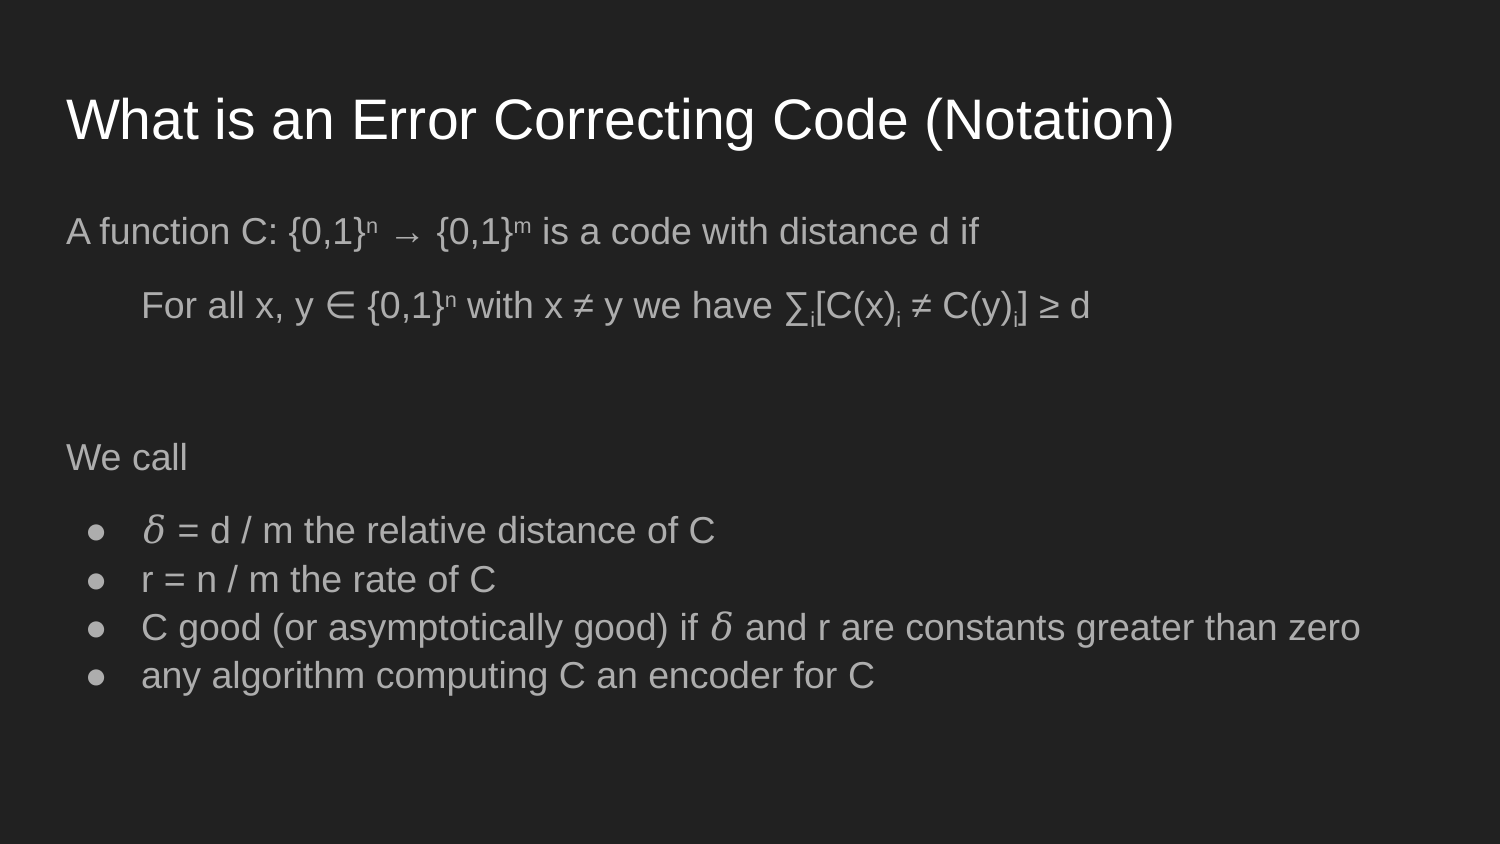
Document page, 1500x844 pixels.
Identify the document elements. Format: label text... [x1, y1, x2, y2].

list A function C: {0,1}n → {0,1}m is a code with distance d if For all x, y ∈ {0,1}n with x ≠ y we have ∑i[C(x)i ≠ C(y)i] ≥ d We call 𝛿 = d / m the relative distance of C r = n / m the rate of C C good (or asymptotically good) if 𝛿 and r are constants greater than zero any algorithm computing C an encoder for C [51, 189, 1449, 750]
title What is an Error Correcting Code (Notation) [51, 72, 1449, 167]
